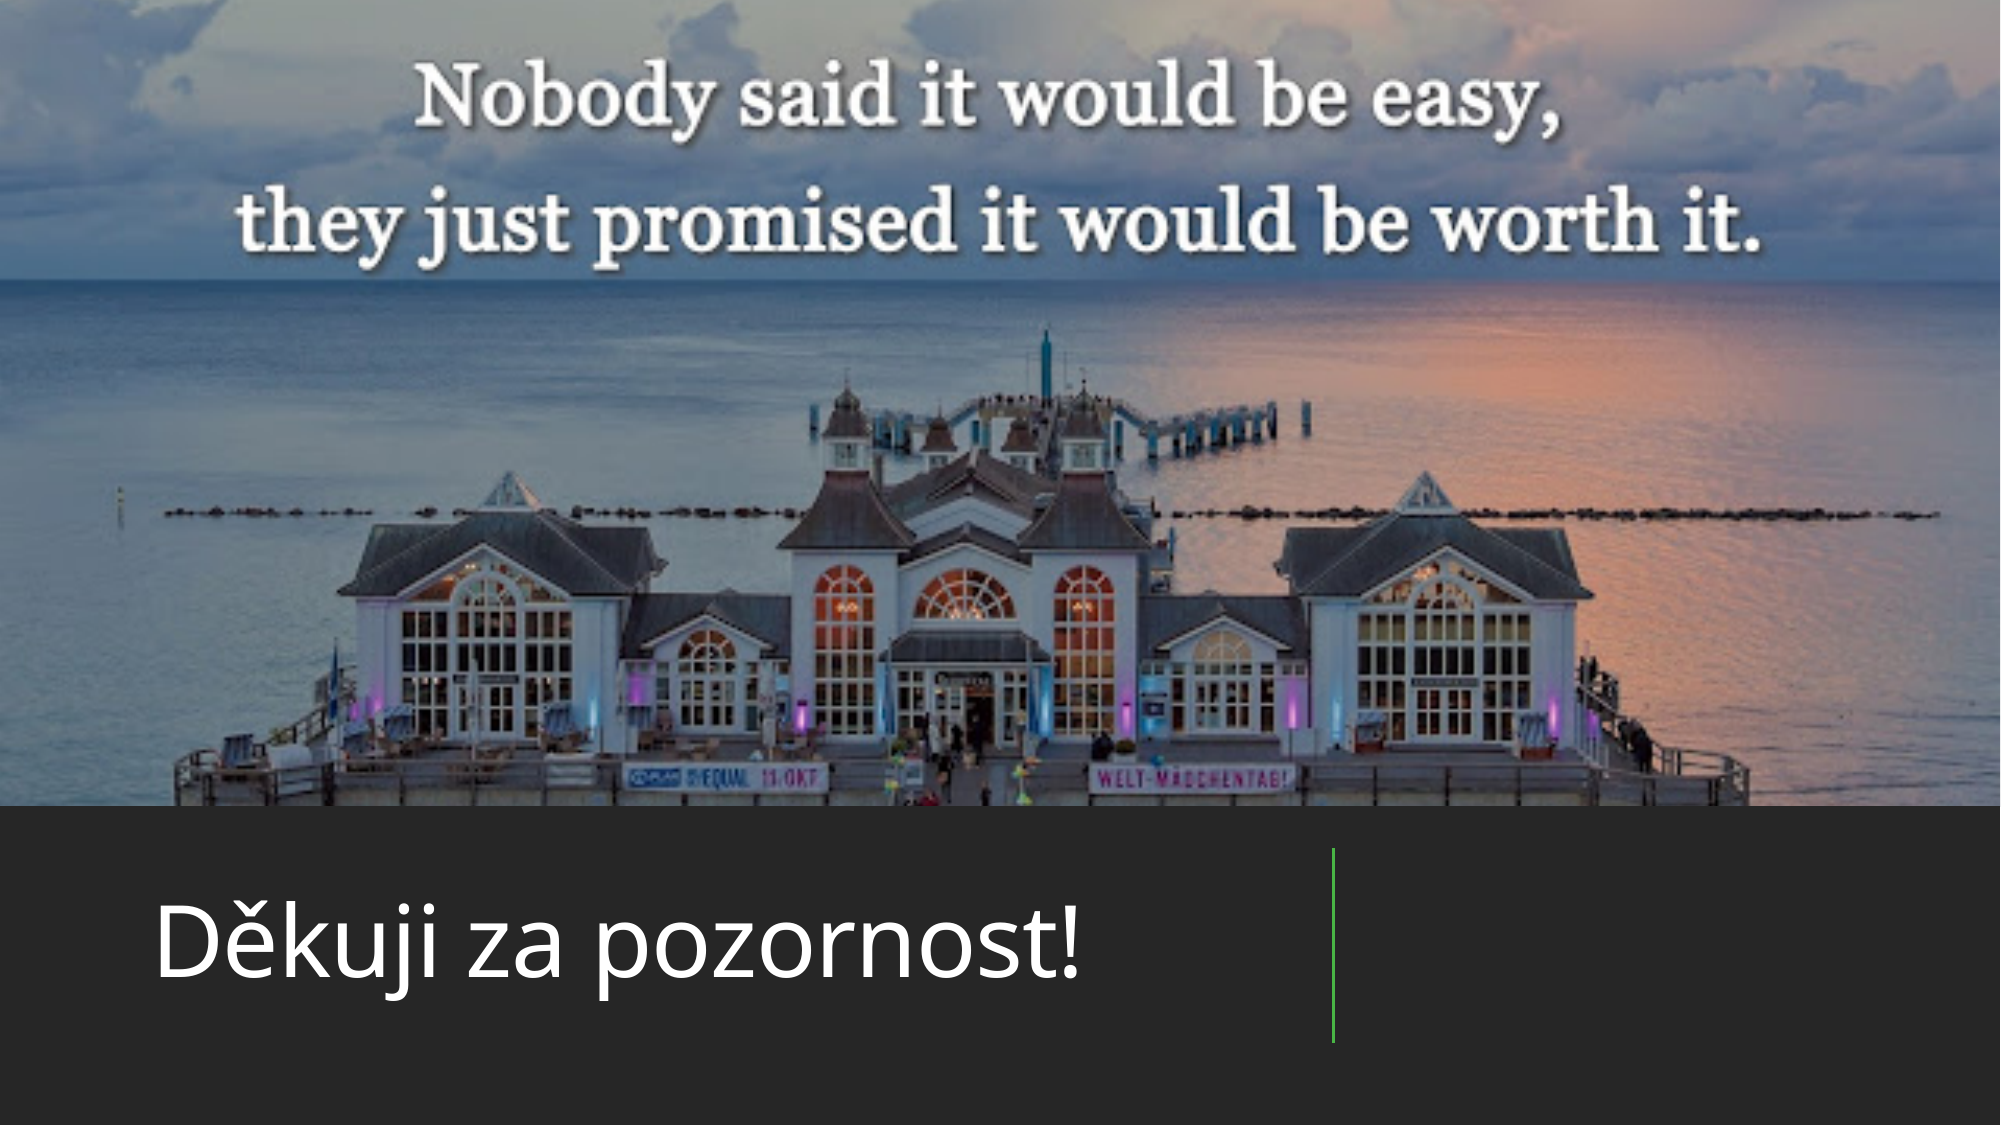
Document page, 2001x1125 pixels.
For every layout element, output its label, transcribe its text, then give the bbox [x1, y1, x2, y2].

title Děkuji za pozornost! [135, 840, 1307, 1051]
picture [0, 0, 2000, 806]
text_box [0, 806, 2000, 1125]
